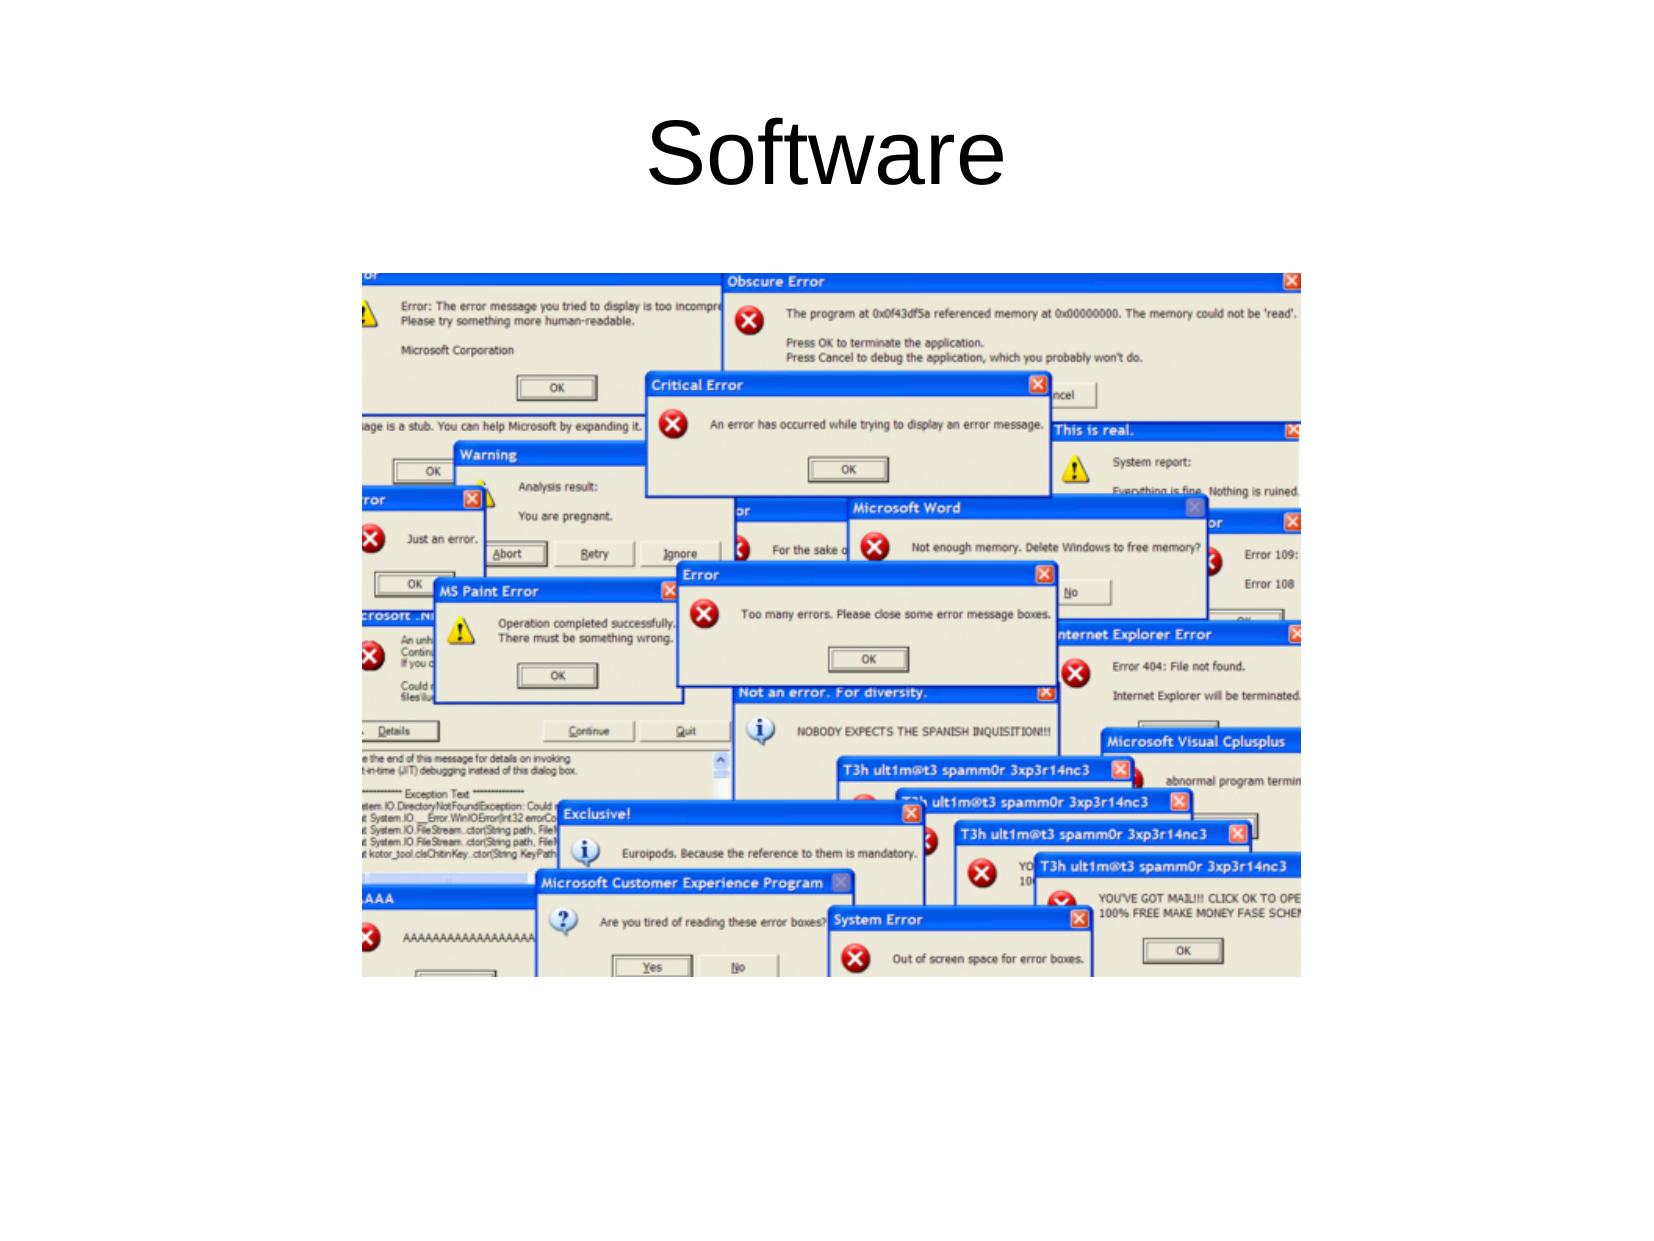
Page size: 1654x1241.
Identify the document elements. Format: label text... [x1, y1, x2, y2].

title Software [82, 56, 1571, 250]
picture [362, 273, 1301, 977]
